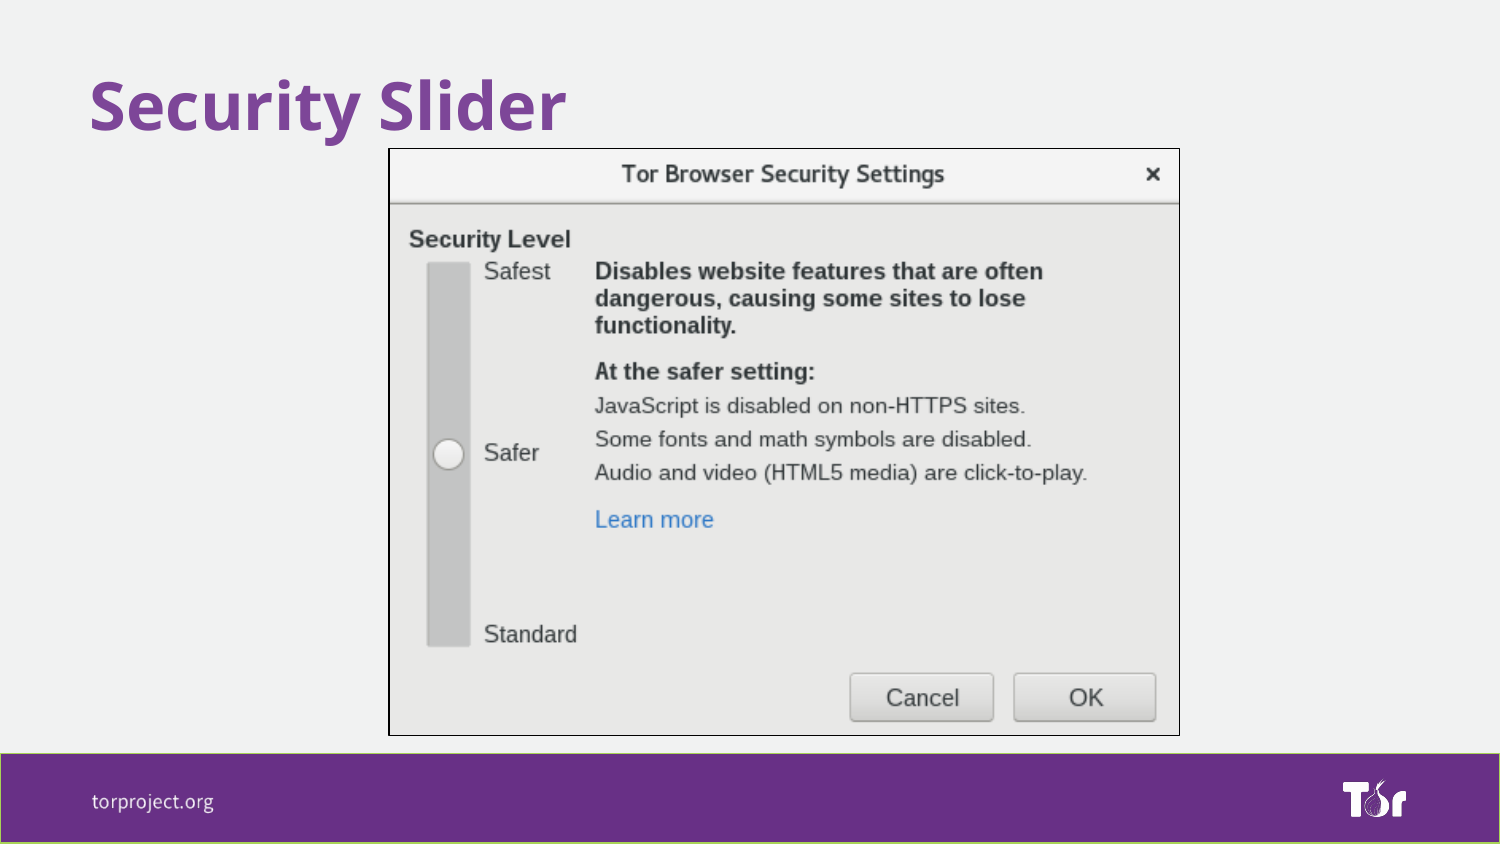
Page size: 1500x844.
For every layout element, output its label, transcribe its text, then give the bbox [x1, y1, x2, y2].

text_box Security Slider [74, 33, 1425, 174]
picture [1343, 778, 1406, 817]
picture [75, 780, 604, 821]
picture [390, 149, 1179, 735]
